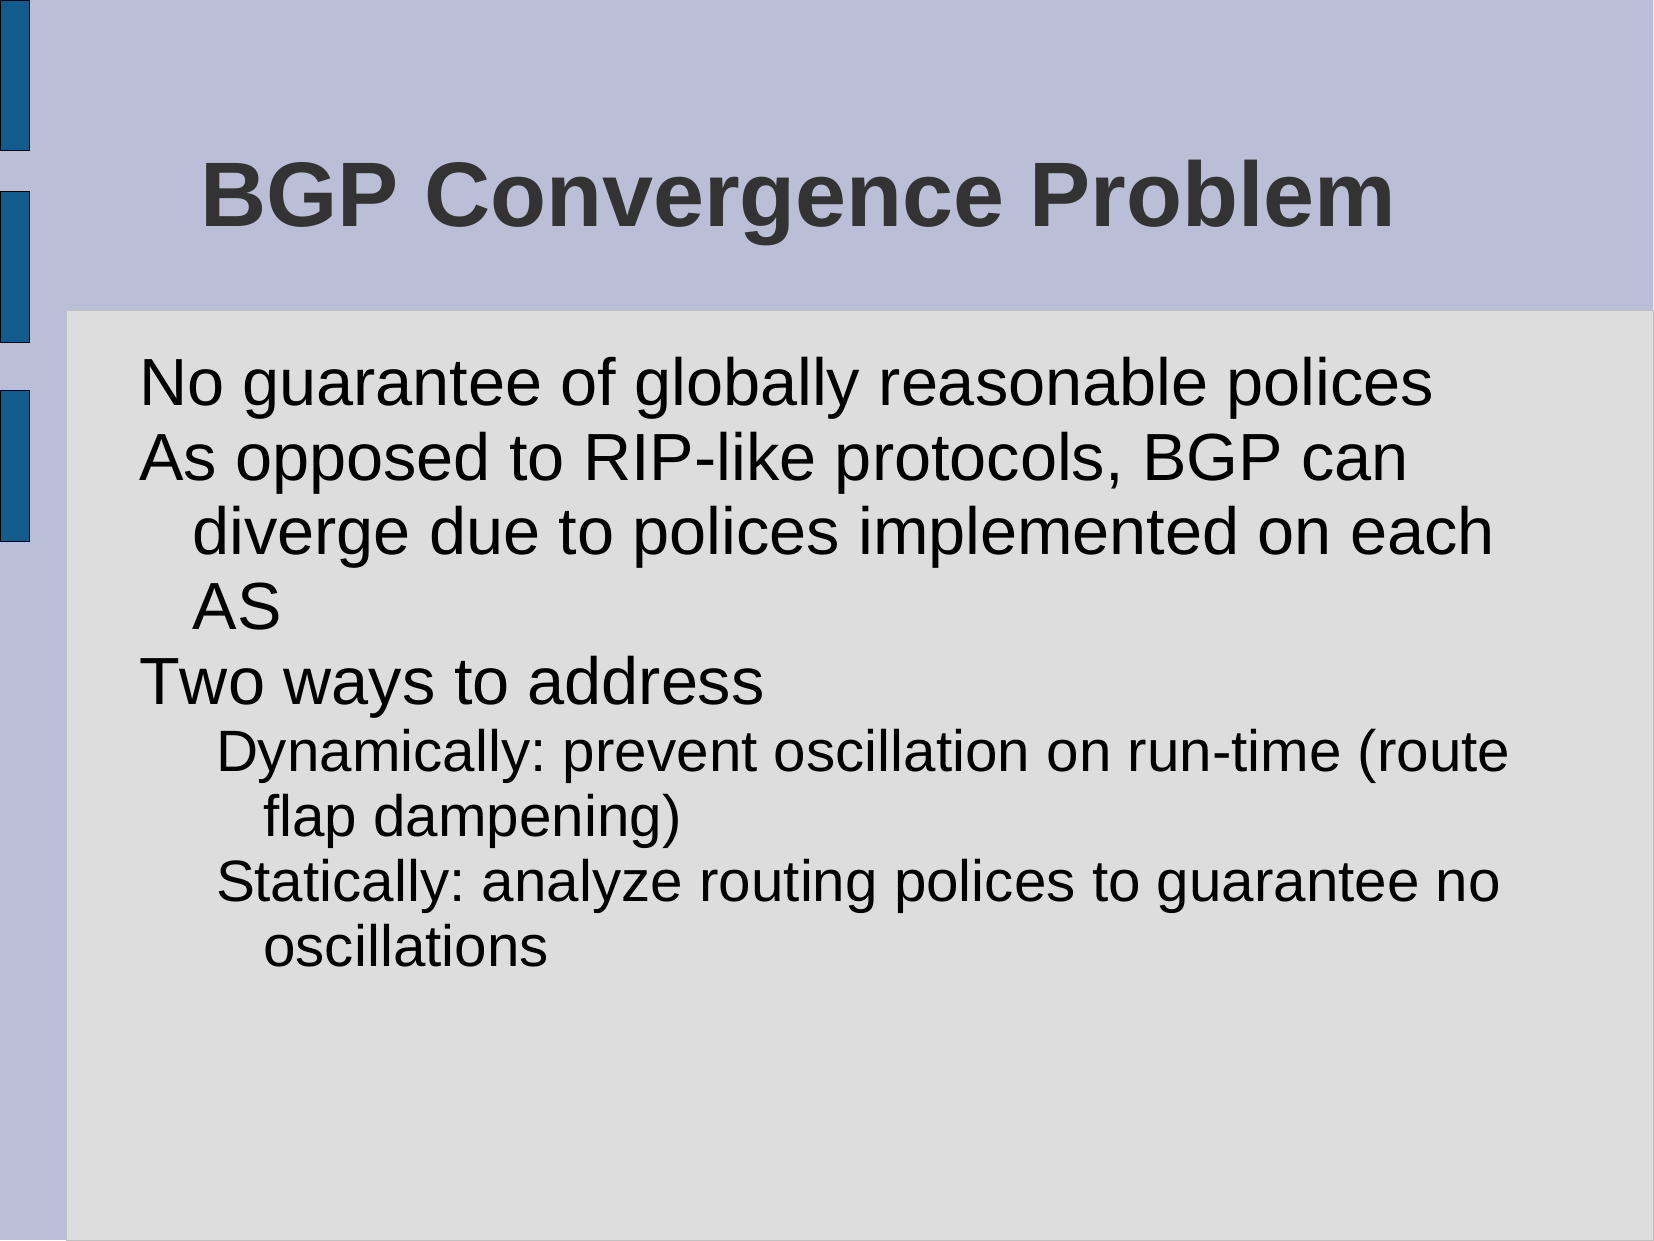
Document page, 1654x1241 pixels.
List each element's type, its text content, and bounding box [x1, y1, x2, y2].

list No guarantee of globally reasonable polices As opposed to RIP-like protocols, BGP can diverge due to polices implemented on each AS Two ways to address Dynamically: prevent oscillation on run-time (route flap dampening) Statically: analyze routing polices to guarantee no oscillations [121, 344, 1534, 1127]
title BGP Convergence Problem [121, 91, 1534, 299]
